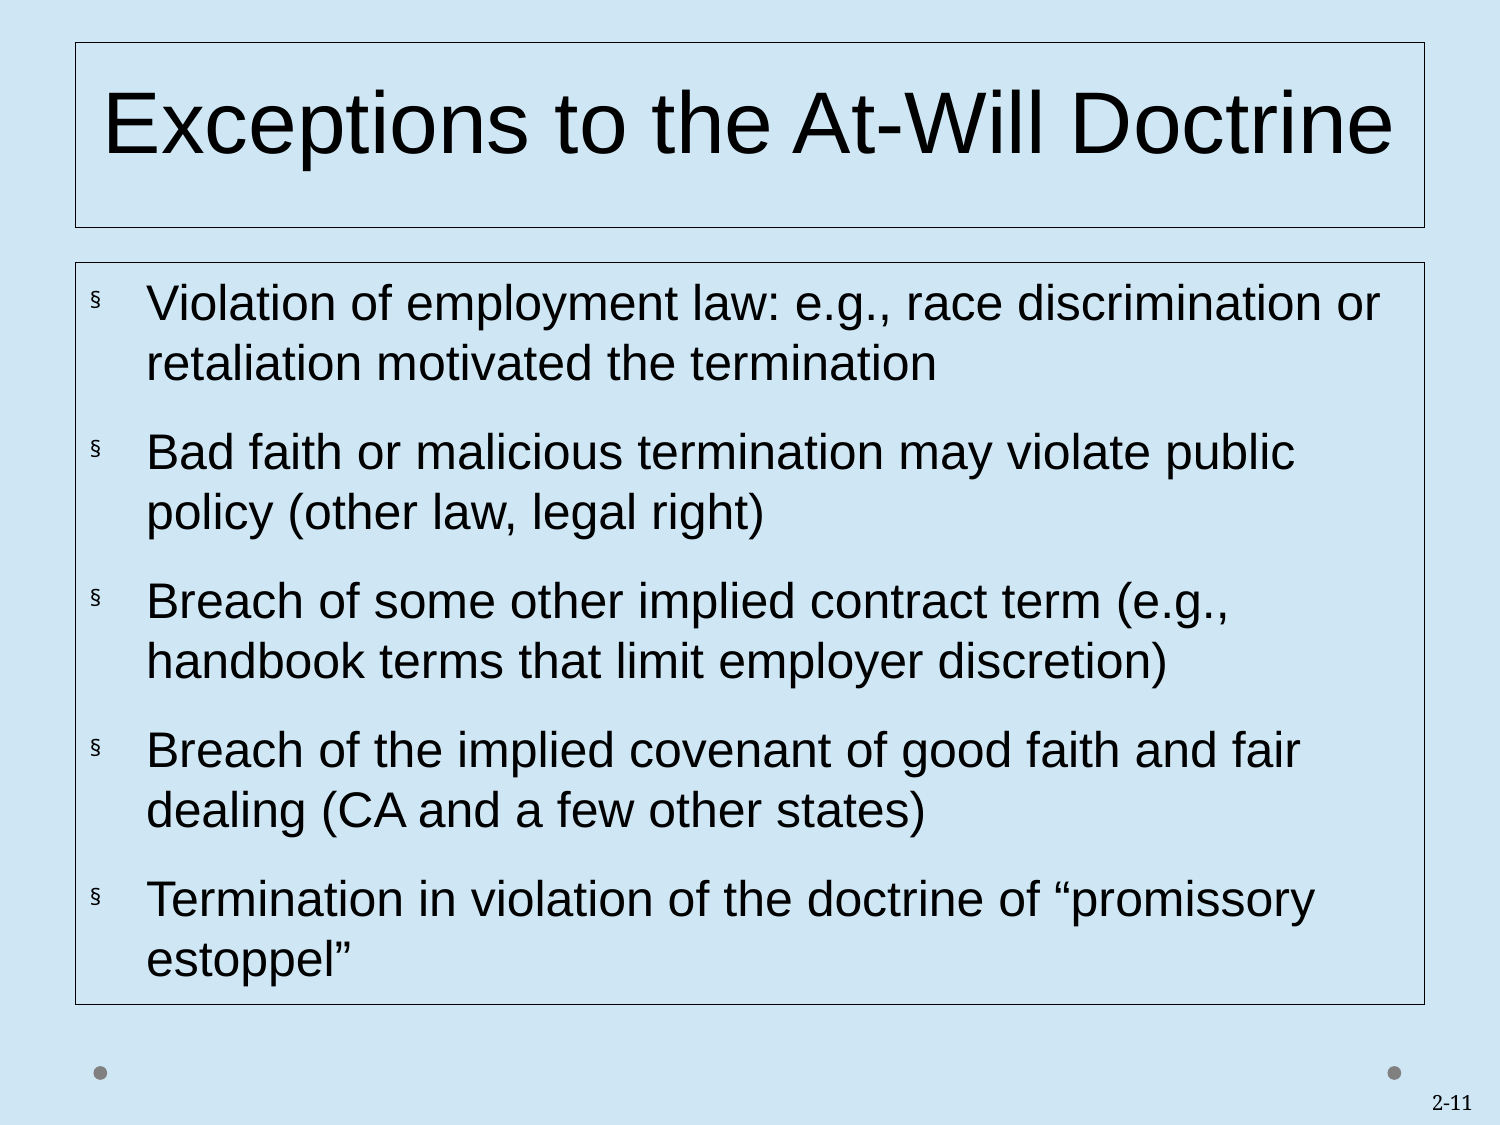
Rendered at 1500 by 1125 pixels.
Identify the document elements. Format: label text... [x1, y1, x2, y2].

title Exceptions to the At-Will Doctrine [75, 42, 1425, 228]
list Violation of employment law: e.g., race discrimination or retaliation motivated the termination Bad faith or malicious termination may violate public policy (other law, legal right) Breach of some other implied contract term (e.g., handbook terms that limit employer discretion) Breach of the implied covenant of good faith and fair dealing (CA and a few other states) Termination in violation of the doctrine of “promissory estoppel” [75, 262, 1425, 1005]
